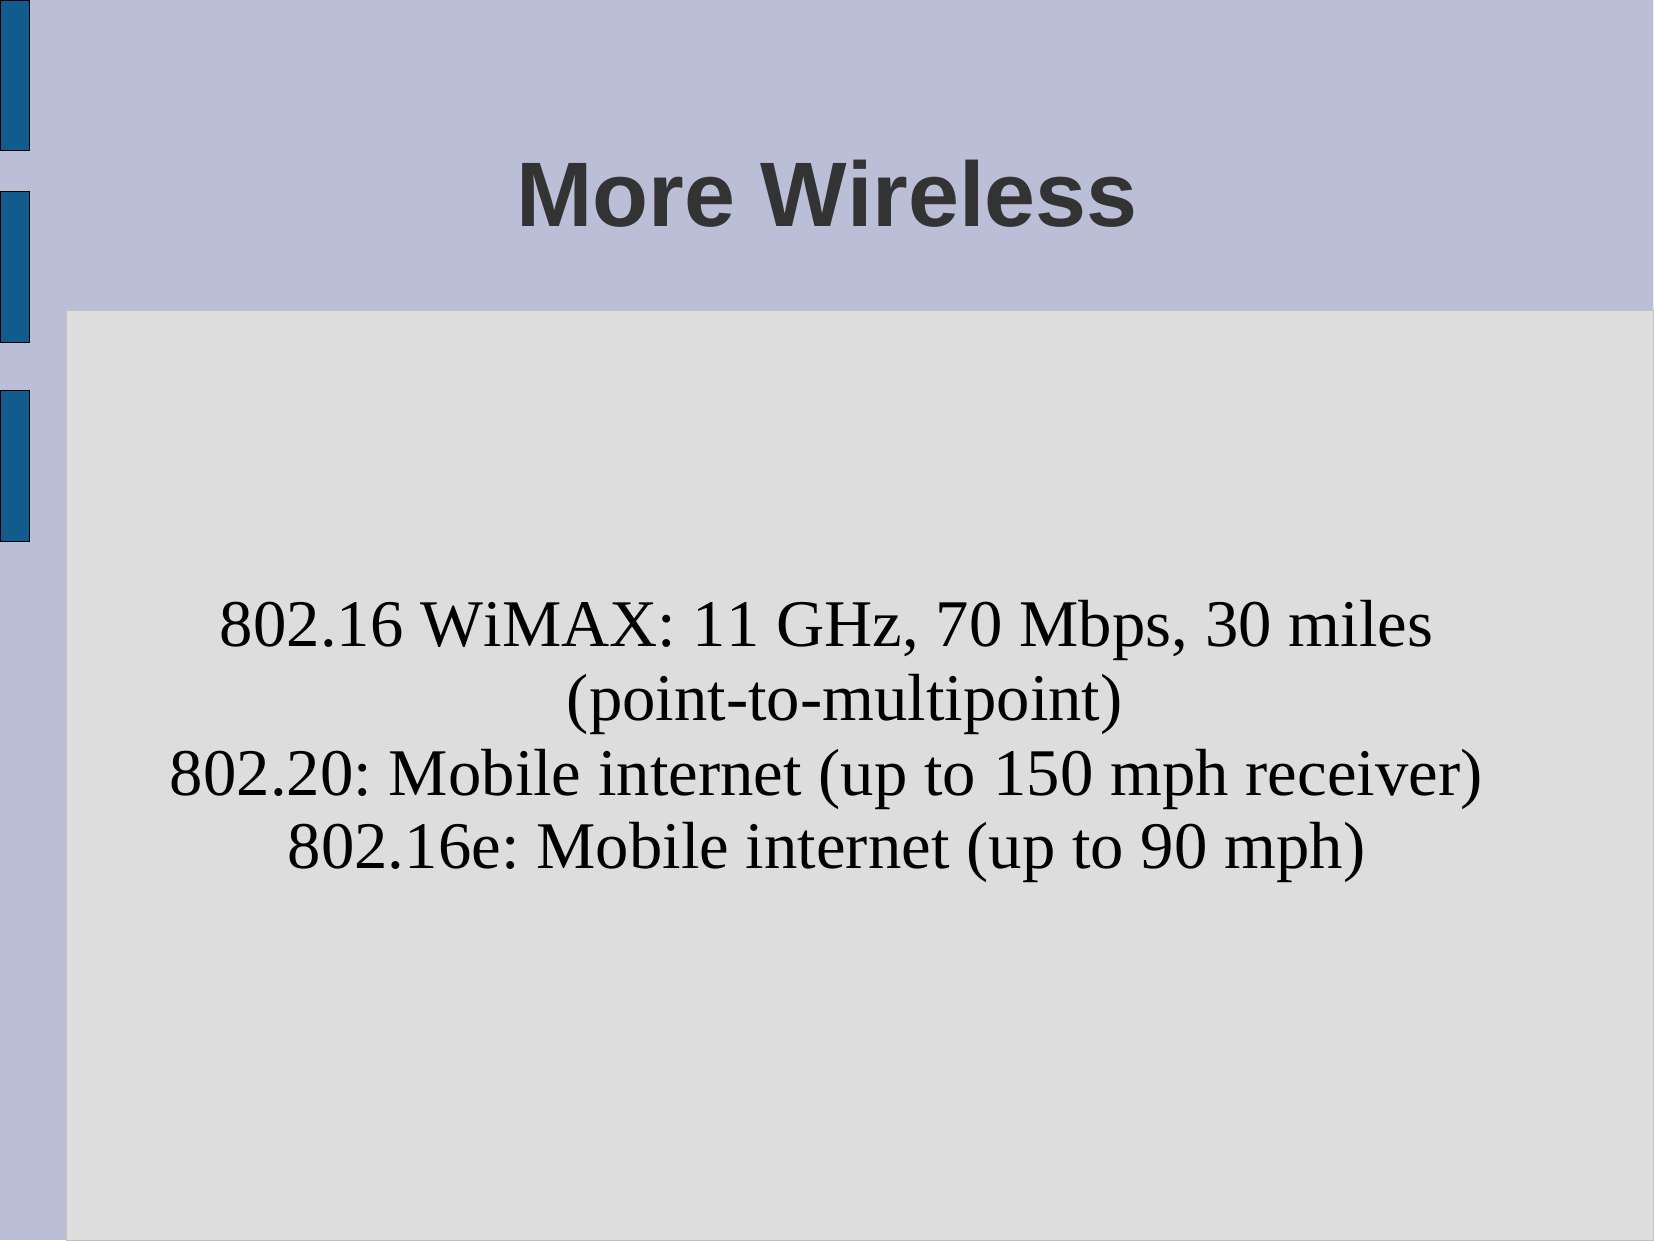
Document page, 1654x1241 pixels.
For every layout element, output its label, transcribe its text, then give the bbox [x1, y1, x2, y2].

subtitle 802.16 WiMAX: 11 GHz, 70 Mbps, 30 miles (point-to-multipoint) 802.20: Mobile internet (up to 150 mph receiver) 802.16e: Mobile internet (up to 90 mph) [121, 344, 1534, 1127]
title More Wireless [121, 91, 1534, 299]
